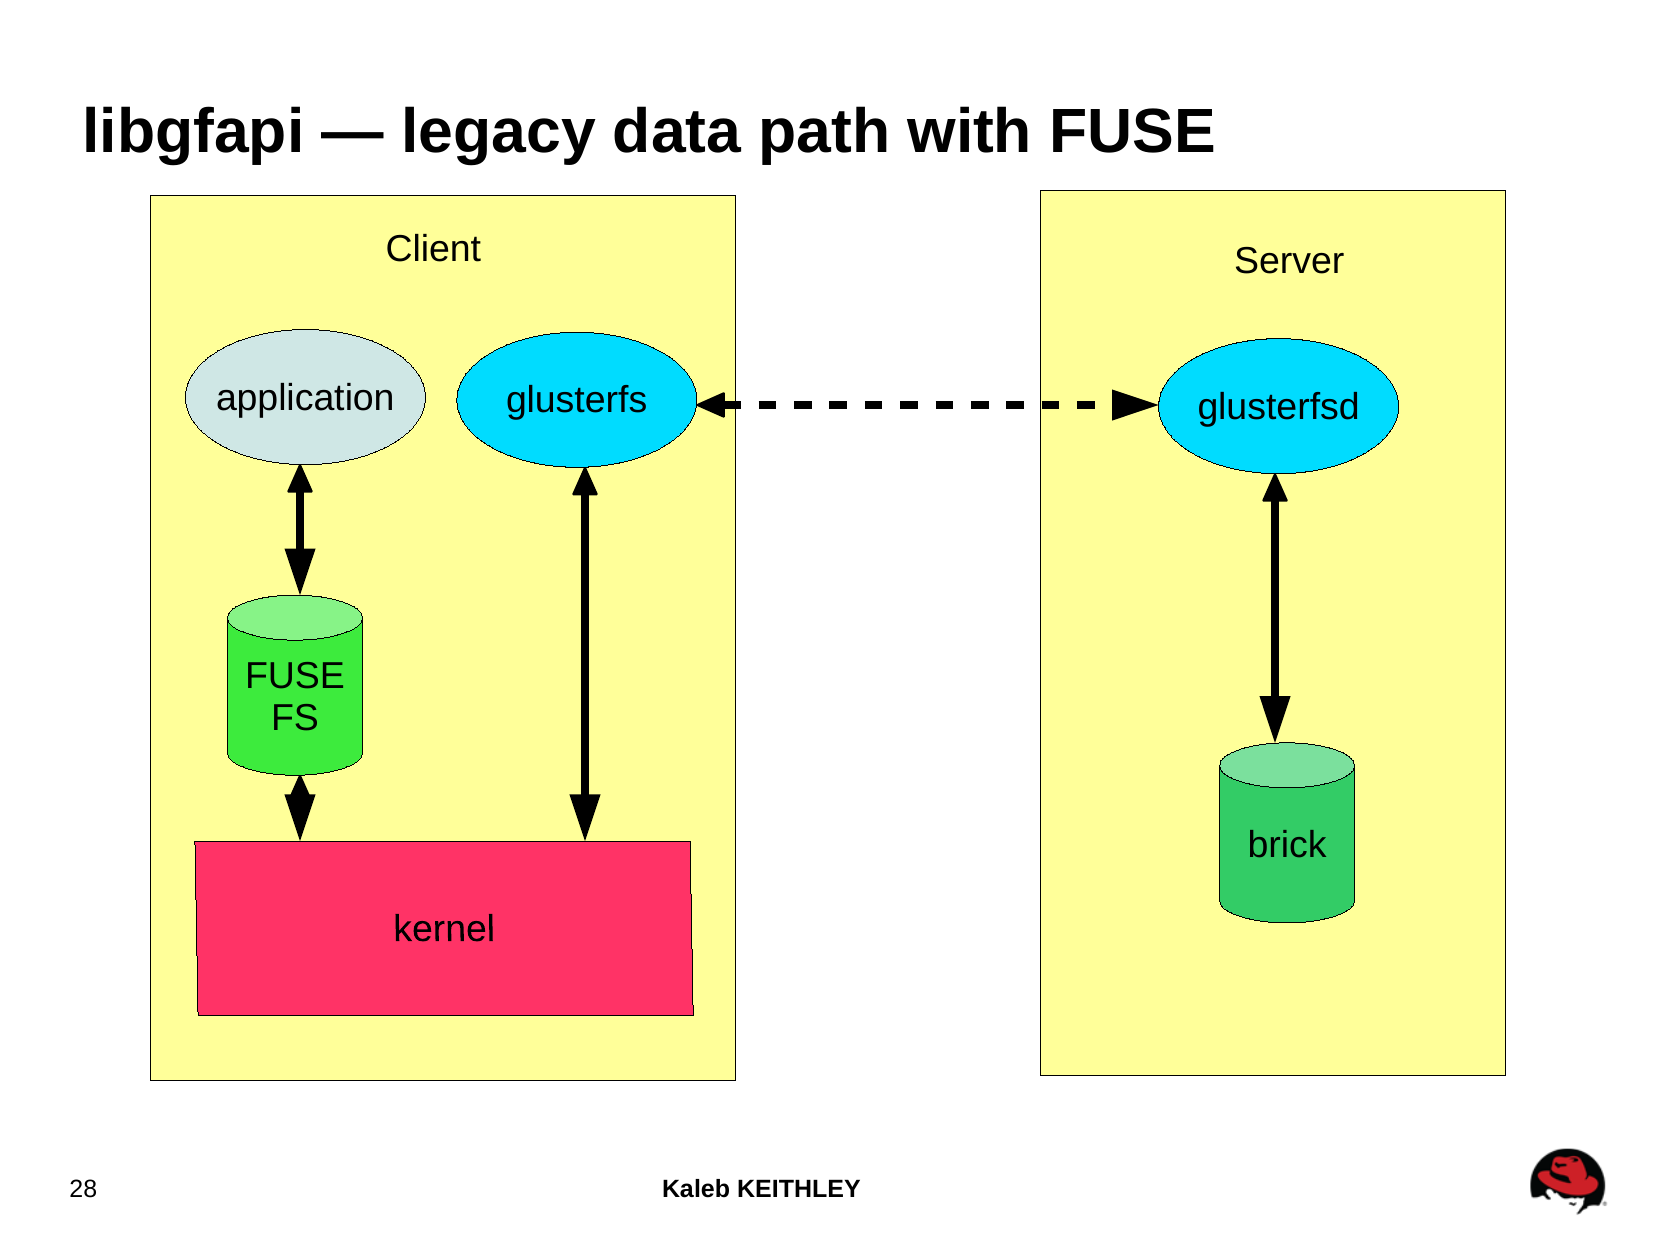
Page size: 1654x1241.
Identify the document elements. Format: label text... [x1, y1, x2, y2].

text_box brick [1219, 767, 1355, 923]
text_box Client [370, 220, 519, 277]
text_box glusterfs [456, 332, 697, 468]
text_box [150, 226, 736, 1081]
text_box application [185, 329, 426, 465]
text_box Server [1219, 231, 1360, 289]
text_box [1040, 190, 1506, 1076]
text_box glusterfsd [1158, 338, 1399, 474]
text_box kernel [194, 841, 694, 1016]
title libgfapi — legacy data path with FUSE [82, 37, 1571, 226]
picture [1529, 1146, 1613, 1224]
text_box FUSE FS [227, 620, 363, 776]
